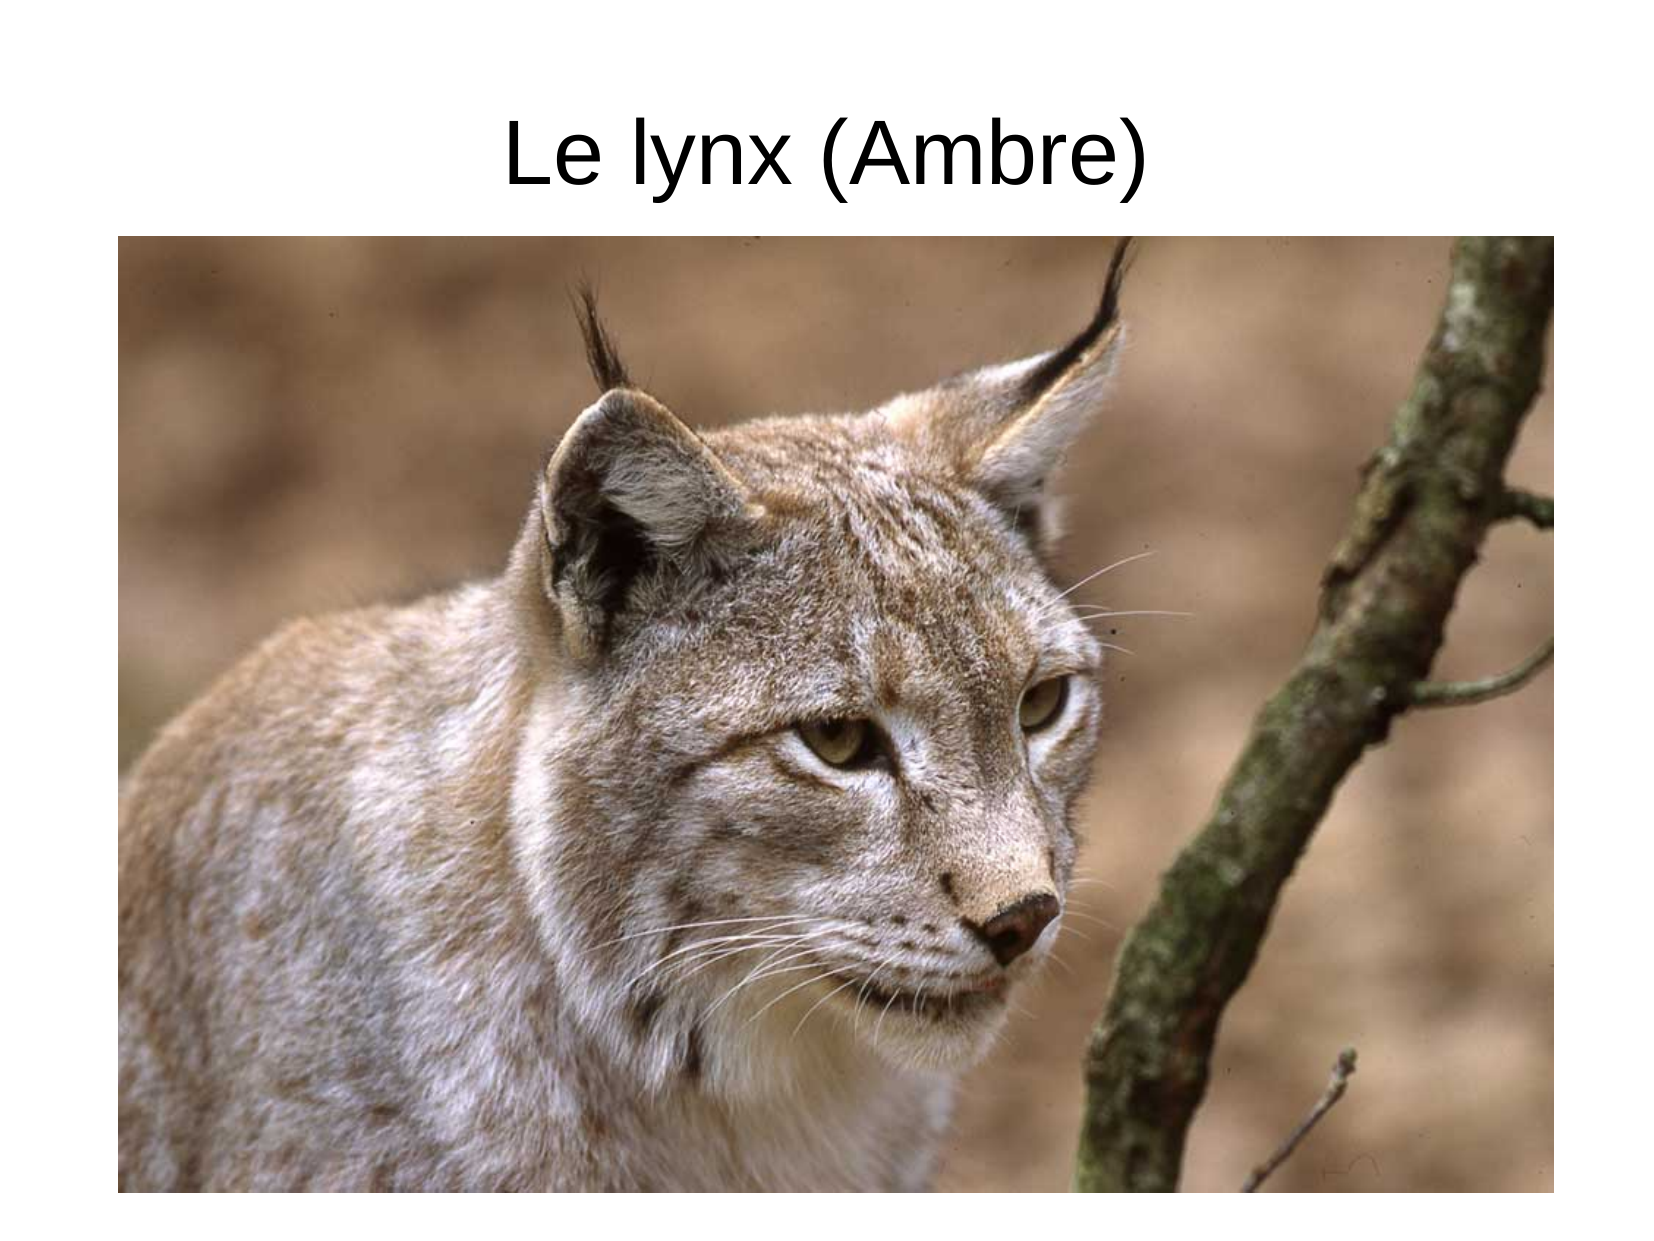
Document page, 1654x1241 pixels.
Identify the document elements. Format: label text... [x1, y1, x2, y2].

picture [118, 236, 1554, 1193]
title Le lynx (Ambre) [82, 49, 1571, 257]
